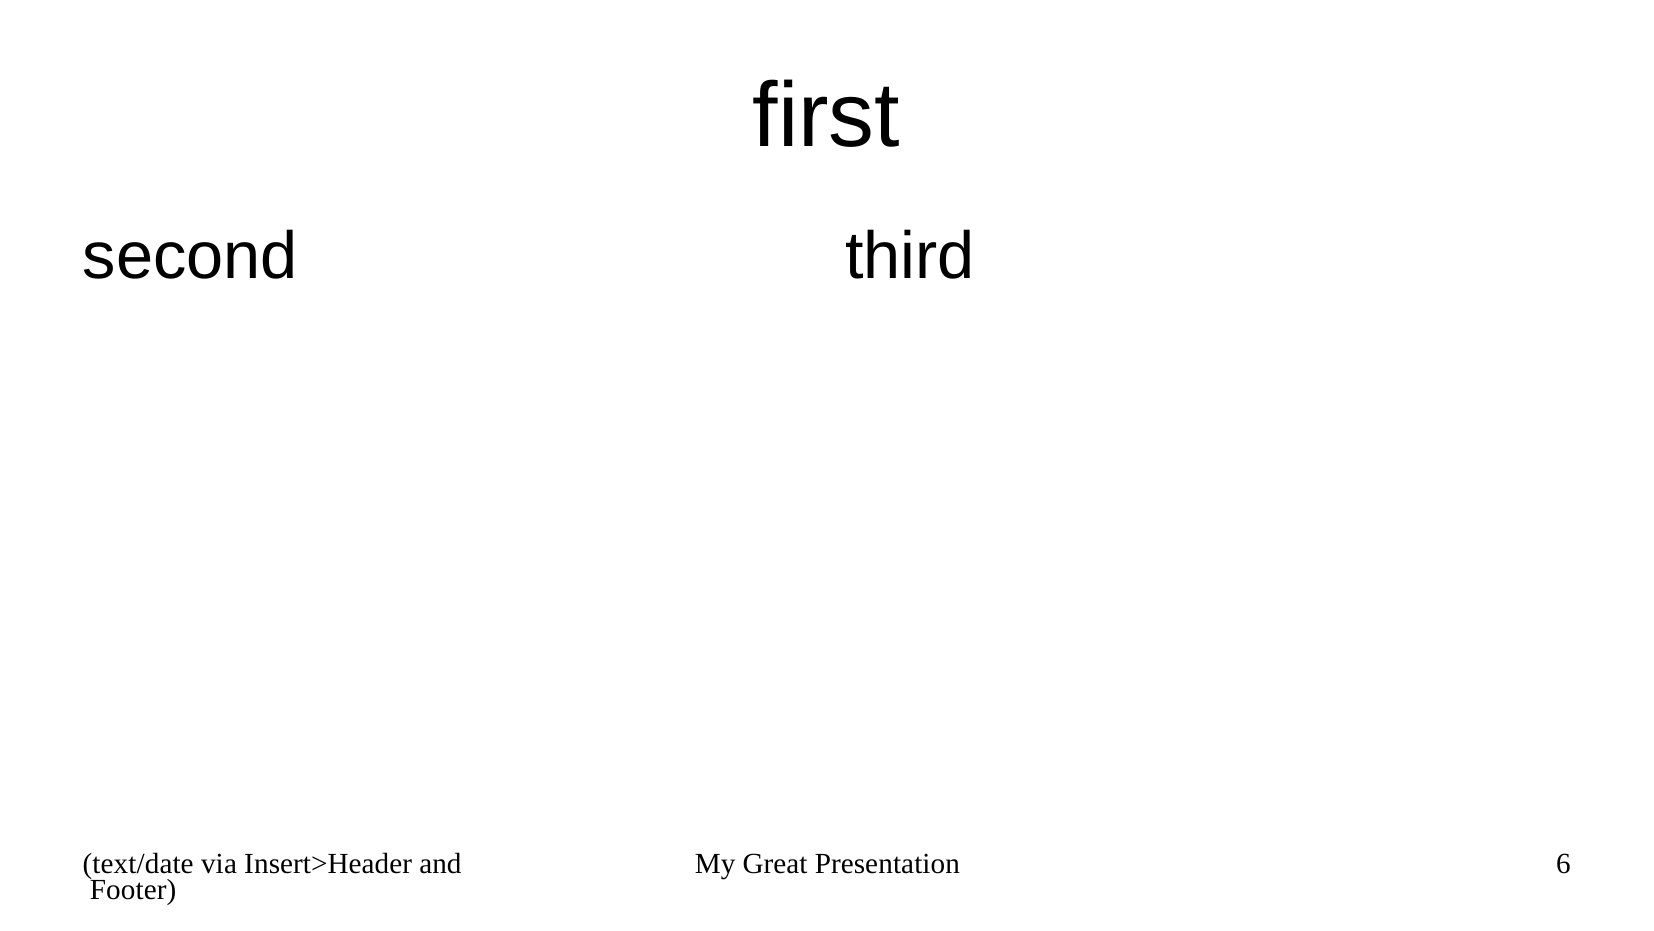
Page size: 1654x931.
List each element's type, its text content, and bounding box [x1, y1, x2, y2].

title first [82, 37, 1571, 193]
list second [82, 217, 809, 758]
list third [845, 217, 1572, 758]
